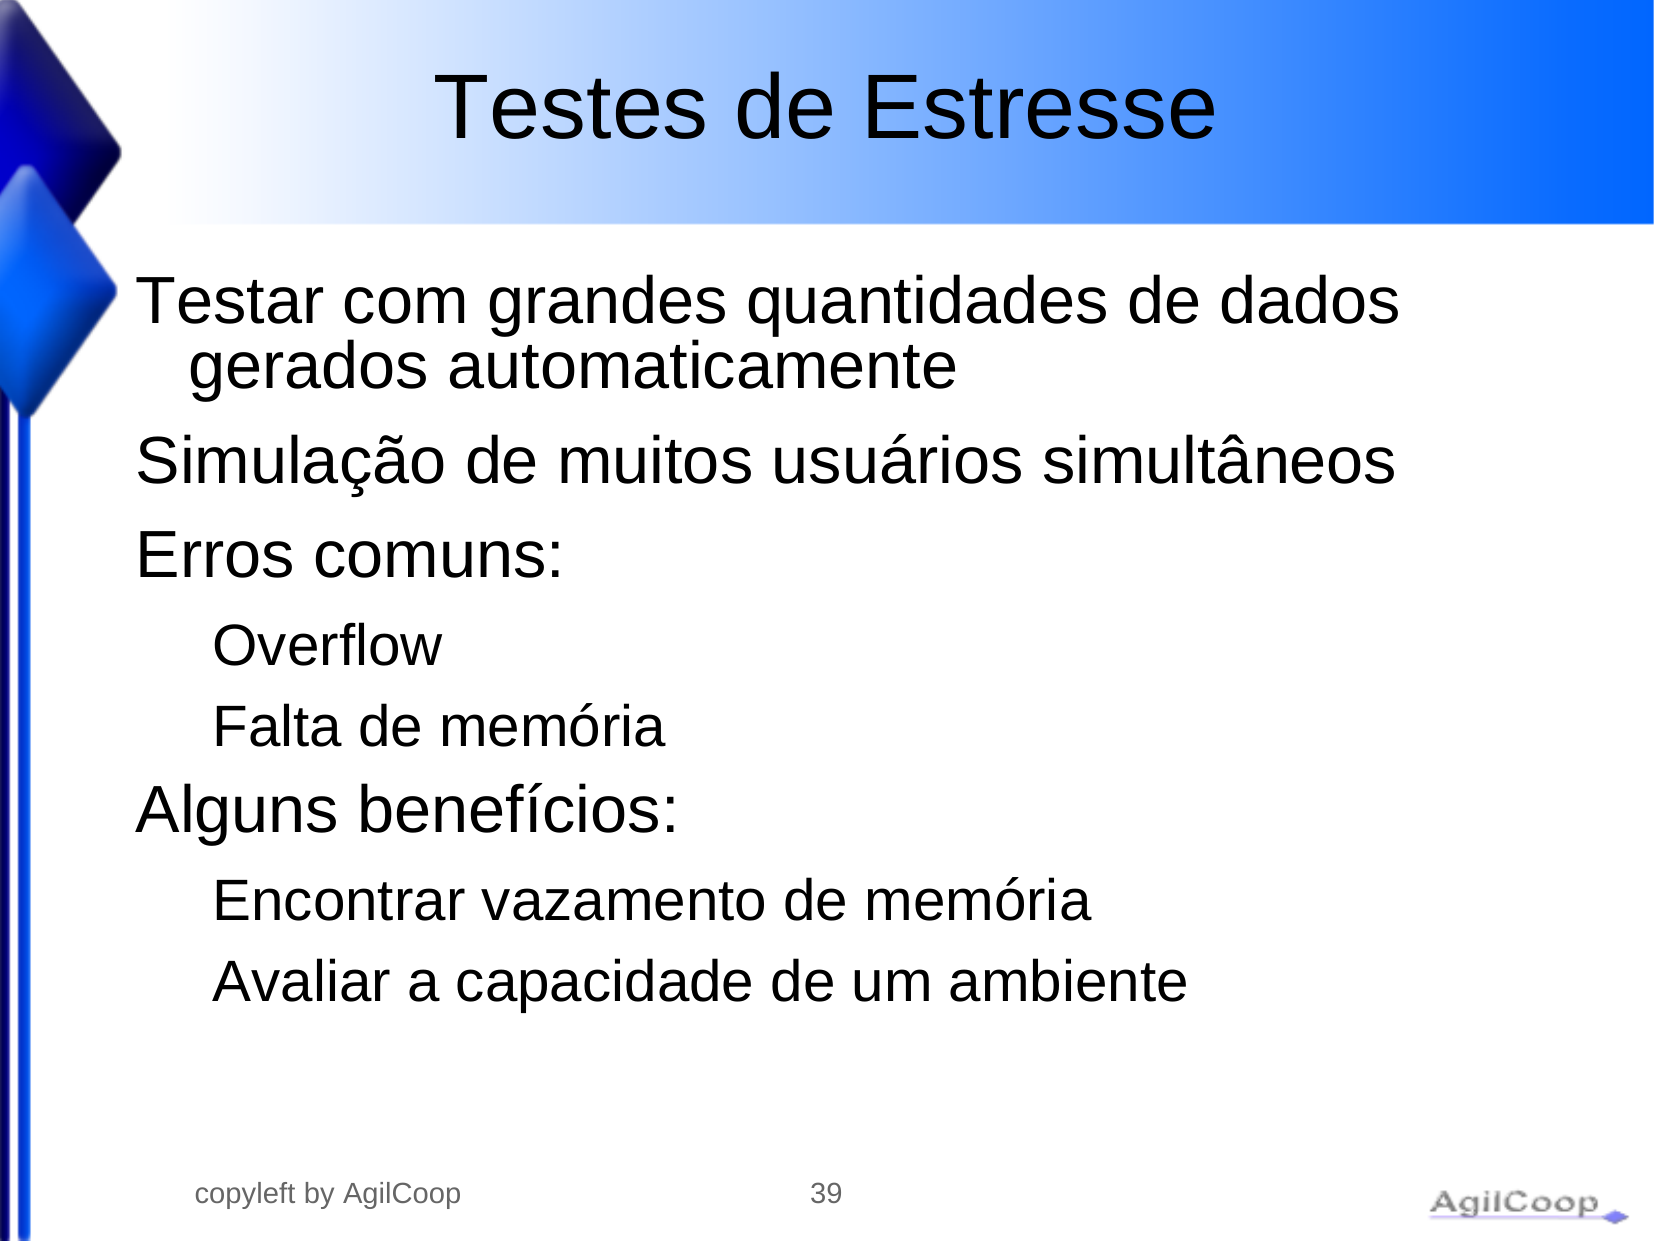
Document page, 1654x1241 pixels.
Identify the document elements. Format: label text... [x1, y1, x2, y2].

title Testes de Estresse [82, 60, 1571, 163]
picture [0, 0, 1654, 1241]
list Testar com grandes quantidades de dados gerados automaticamente Simulação de muitos usuários simultâneos Erros comuns: Overflow Falta de memória Alguns benefícios: Encontrar vazamento de memória Avaliar a capacidade de um ambiente [118, 271, 1607, 1053]
